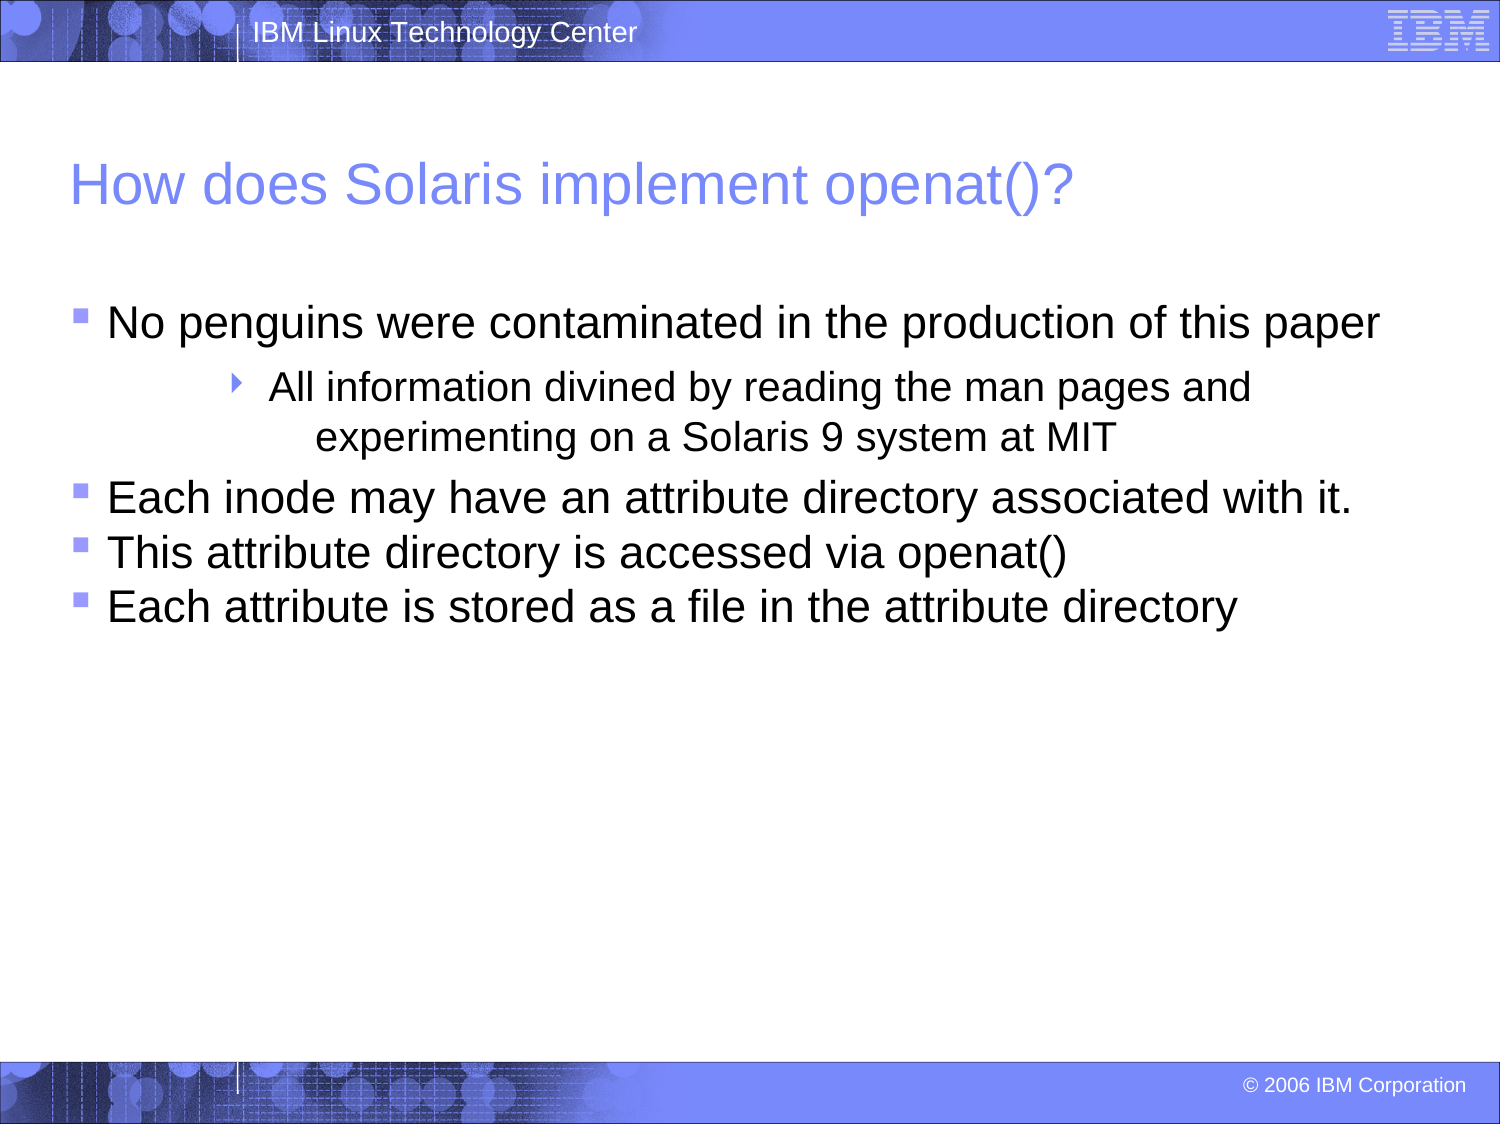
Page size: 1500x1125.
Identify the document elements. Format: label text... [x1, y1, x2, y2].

list No penguins were contaminated in the production of this paper All information divined by reading the man pages and experimenting on a Solaris 9 system at MIT Each inode may have an attribute directory associated with it. This attribute directory is accessed via openat() Each attribute is stored as a file in the attribute directory [69, 293, 1433, 934]
title How does Solaris implement openat()? [69, 144, 1422, 227]
picture [1, 1, 1499, 61]
picture [1, 1063, 1499, 1123]
